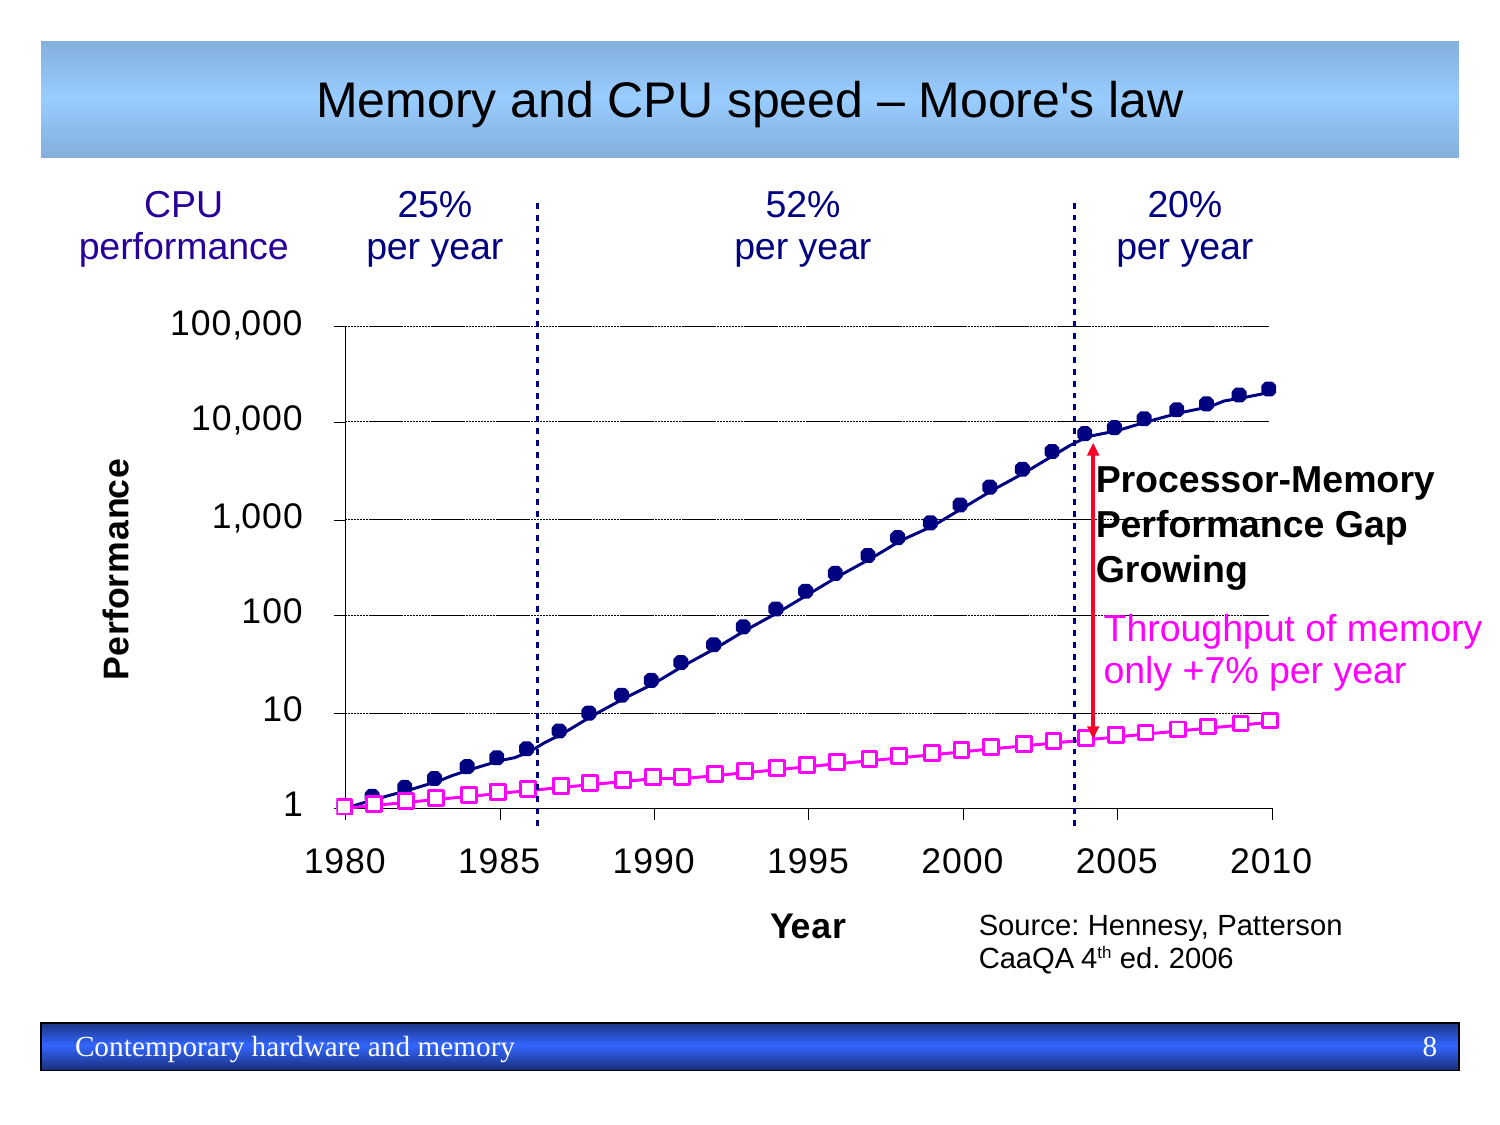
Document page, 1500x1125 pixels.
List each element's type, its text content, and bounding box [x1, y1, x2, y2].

text_box 20% per year [1099, 174, 1270, 277]
title Memory and CPU speed – Moore's law [41, 41, 1459, 158]
chart [39, 249, 1364, 1011]
text_box Source: Hennesy, Patterson CaaQA 4th ed. 2006 [962, 900, 1372, 985]
text_box 52% per year [718, 174, 888, 277]
text_box Throughput of memory only +7% per year [1087, 598, 1500, 700]
text_box CPU performance [62, 174, 306, 290]
text_box 25% per year [349, 174, 520, 277]
text_box Processor-Memory Performance Gap Growing [1081, 447, 1450, 598]
